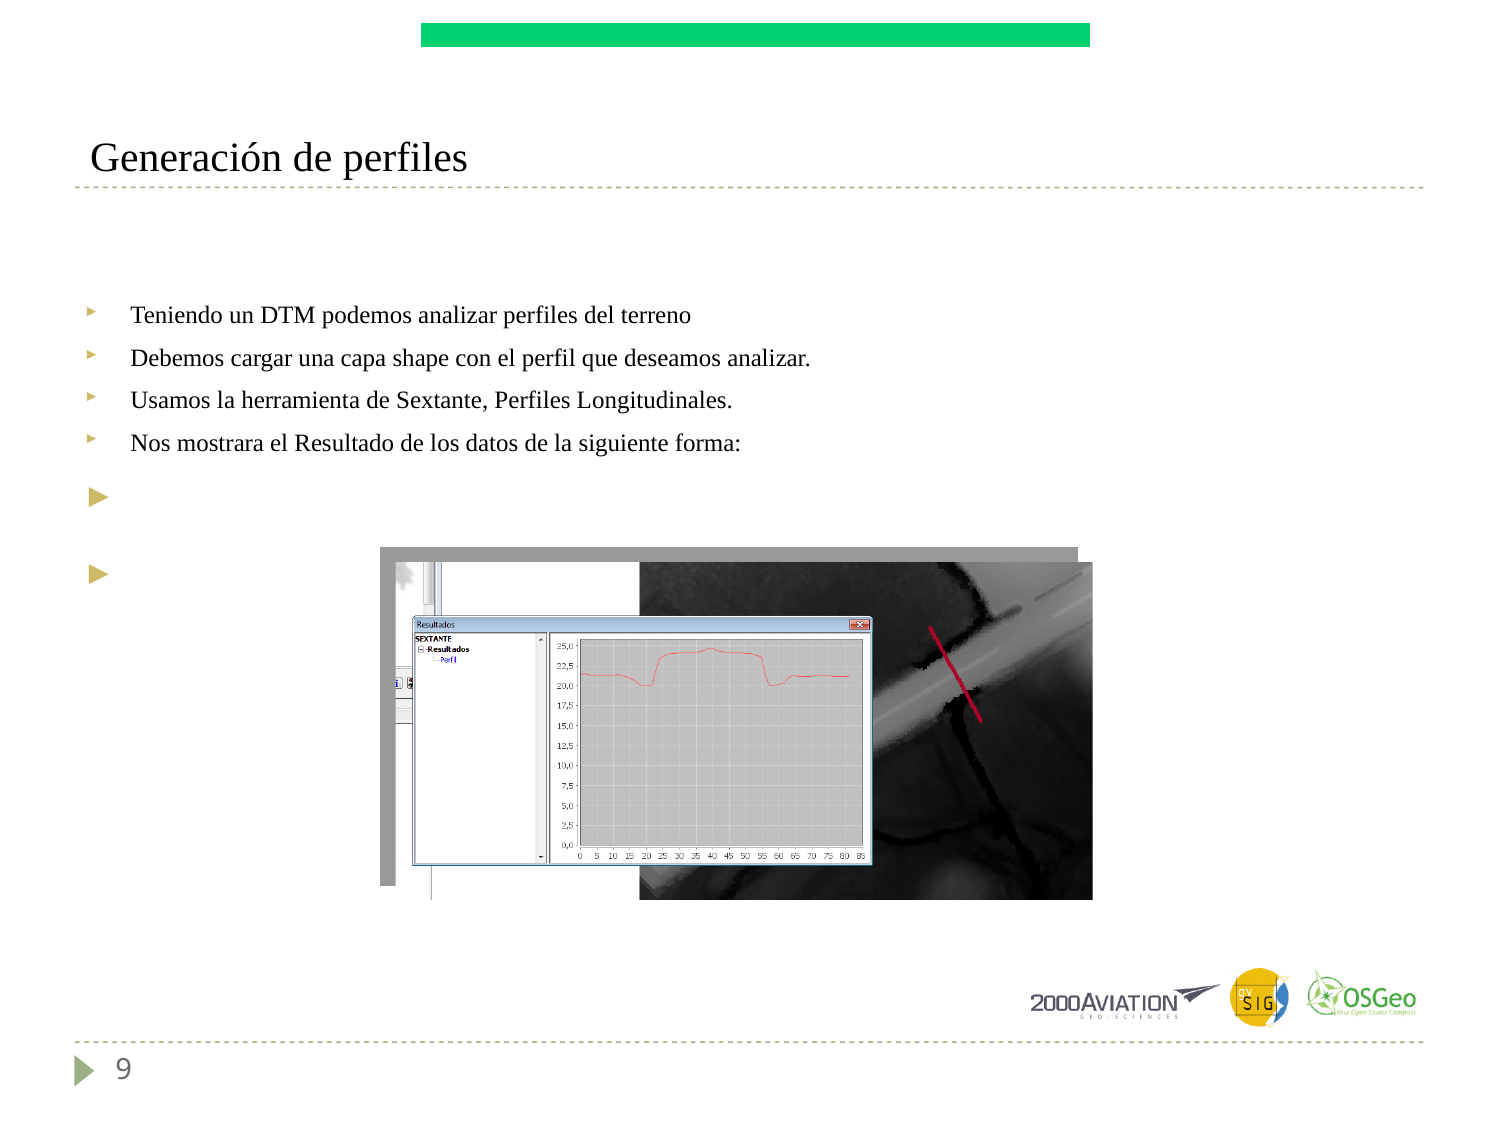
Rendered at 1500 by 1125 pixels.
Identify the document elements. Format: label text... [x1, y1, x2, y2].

picture [1303, 967, 1418, 1019]
list Teniendo un DTM podemos analizar perfiles del terreno Debemos cargar una capa shape con el perfil que deseamos analizar. Usamos la herramienta de Sextante, Perfiles Longitudinales. Nos mostrara el Resultado de los datos de la siguiente forma: [70, 291, 1421, 1102]
picture [395, 562, 1093, 900]
picture [421, 23, 1090, 47]
picture [1230, 968, 1289, 1028]
picture [1031, 984, 1221, 1020]
title Generación de perfiles [75, 24, 1426, 188]
